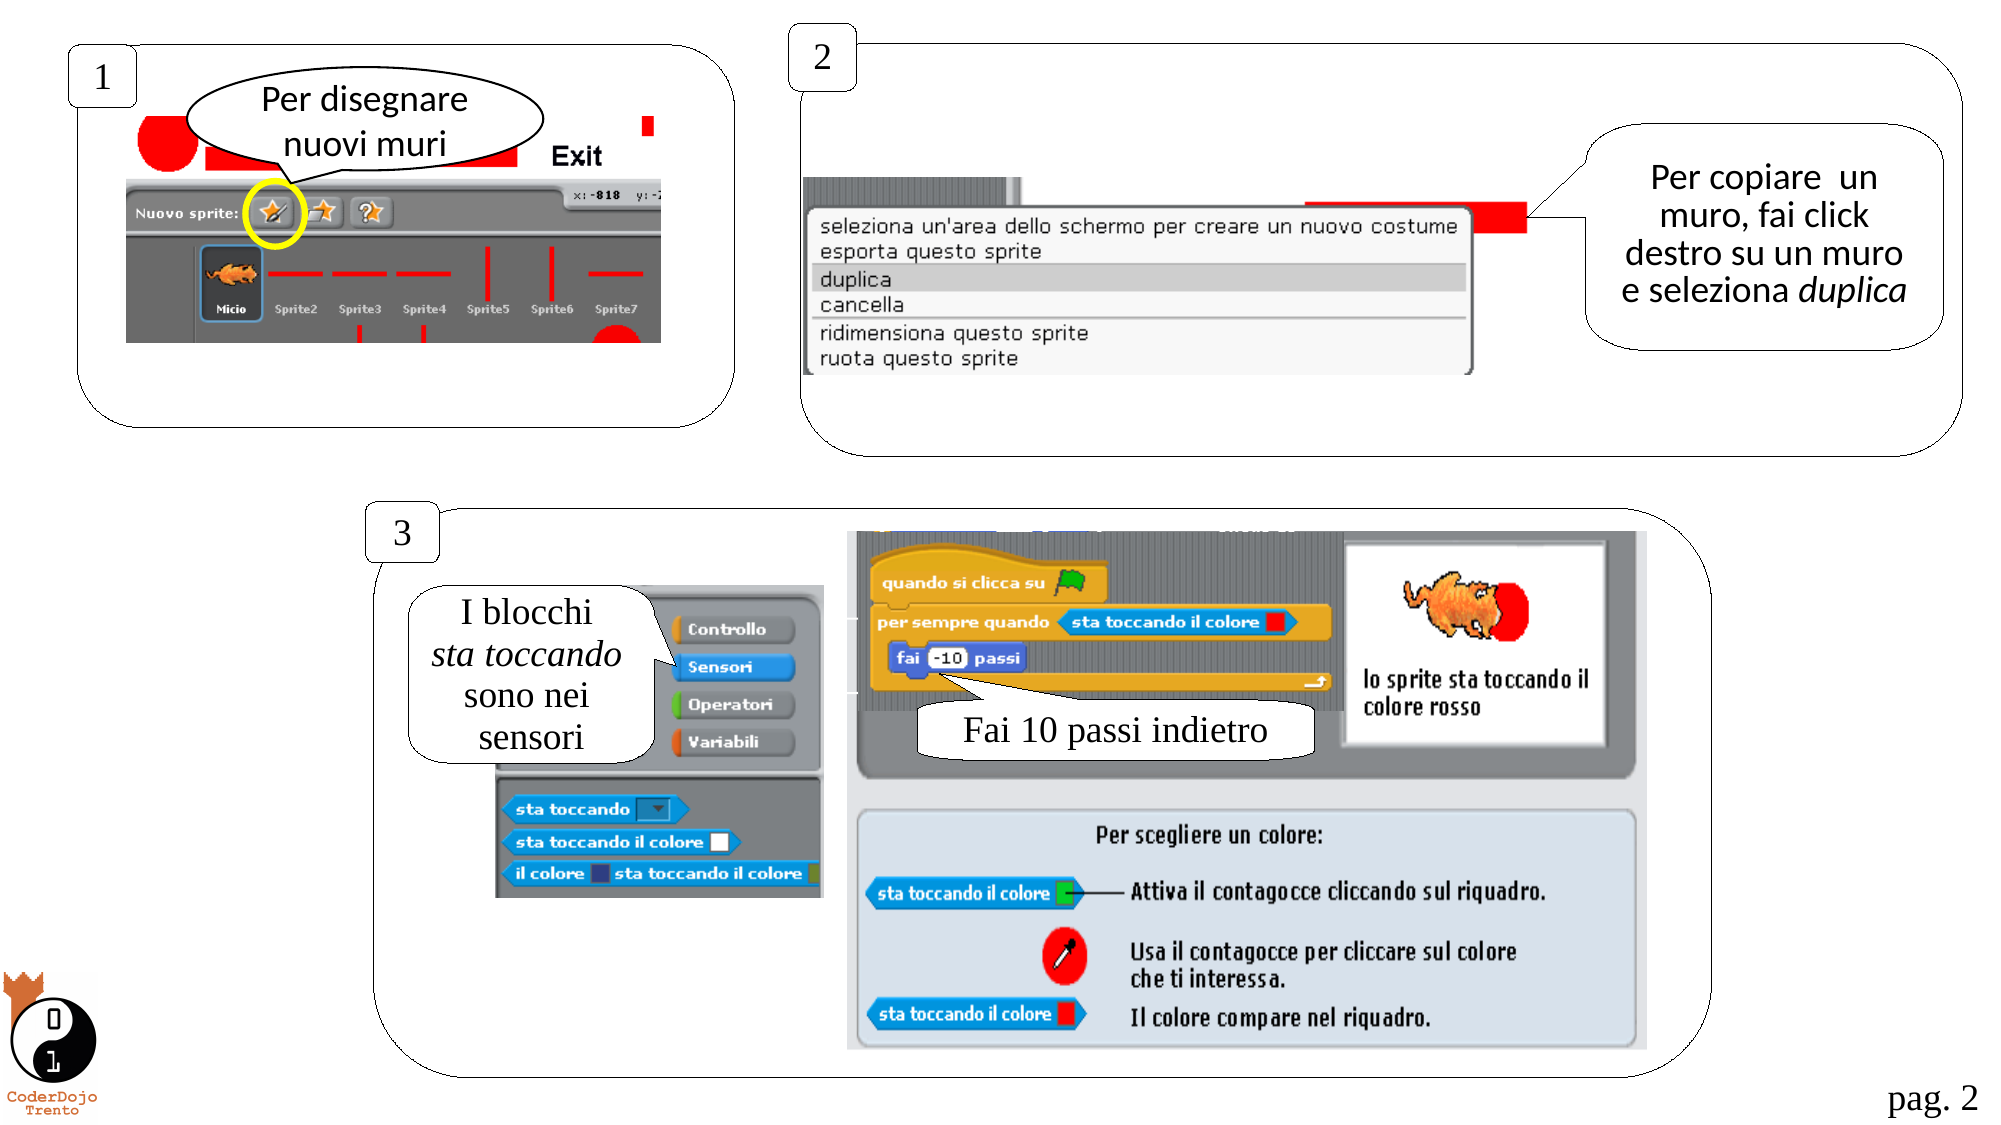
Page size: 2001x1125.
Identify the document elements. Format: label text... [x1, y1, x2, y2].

text_box 3 [365, 501, 440, 563]
text_box pag. 2 [1867, 1072, 2000, 1123]
text_box 2 [788, 23, 857, 92]
text_box [800, 43, 1963, 457]
picture [495, 585, 824, 898]
text_box I blocchi sta toccando sono nei sensori [408, 585, 677, 764]
picture [126, 116, 661, 343]
picture [803, 177, 1568, 375]
text_box [77, 44, 735, 428]
text_box Per copiare un muro, fai click destro su un muro e seleziona duplica [1526, 123, 1944, 351]
picture [249, 185, 301, 243]
text_box Fai 10 passi indietro [917, 673, 1315, 761]
text_box [373, 508, 1712, 1078]
picture [847, 531, 1647, 1052]
picture [3, 972, 98, 1125]
text_box Per disegnare nuovi muri [187, 67, 544, 184]
text_box 1 [68, 44, 137, 108]
